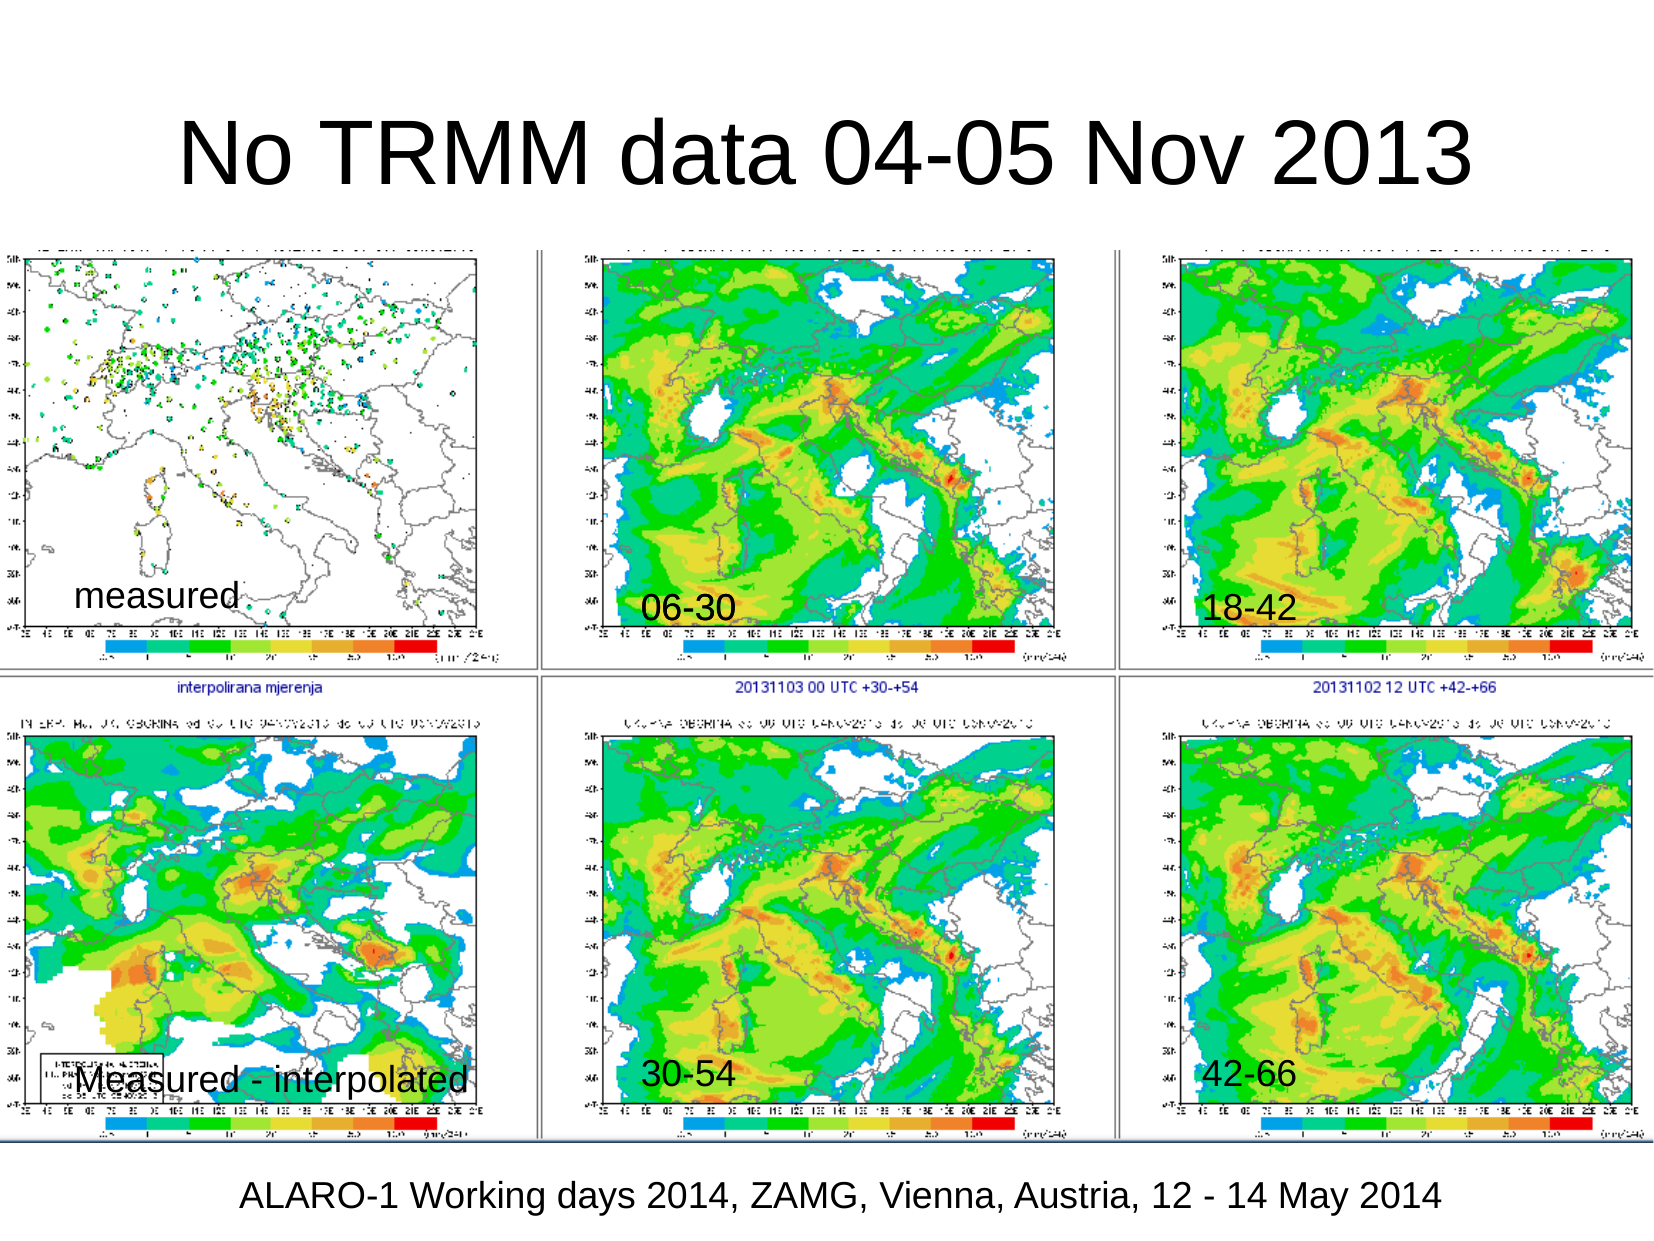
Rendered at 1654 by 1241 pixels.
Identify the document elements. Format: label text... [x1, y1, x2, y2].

text_box ALARO-1 Working days 2014, ZAMG, Vienna, Austria, 12 - 14 May 2014 [224, 1167, 1467, 1225]
text_box Measured - interpolated [59, 1051, 484, 1108]
text_box 30-54 [626, 1045, 752, 1103]
text_box measured [59, 566, 256, 624]
title No TRMM data 04-05 Nov 2013 [82, 49, 1571, 250]
picture [0, 250, 1654, 1143]
text_box 42-66 [1187, 1045, 1313, 1103]
text_box 06-30 [626, 578, 752, 636]
text_box 18-42 [1187, 578, 1313, 636]
